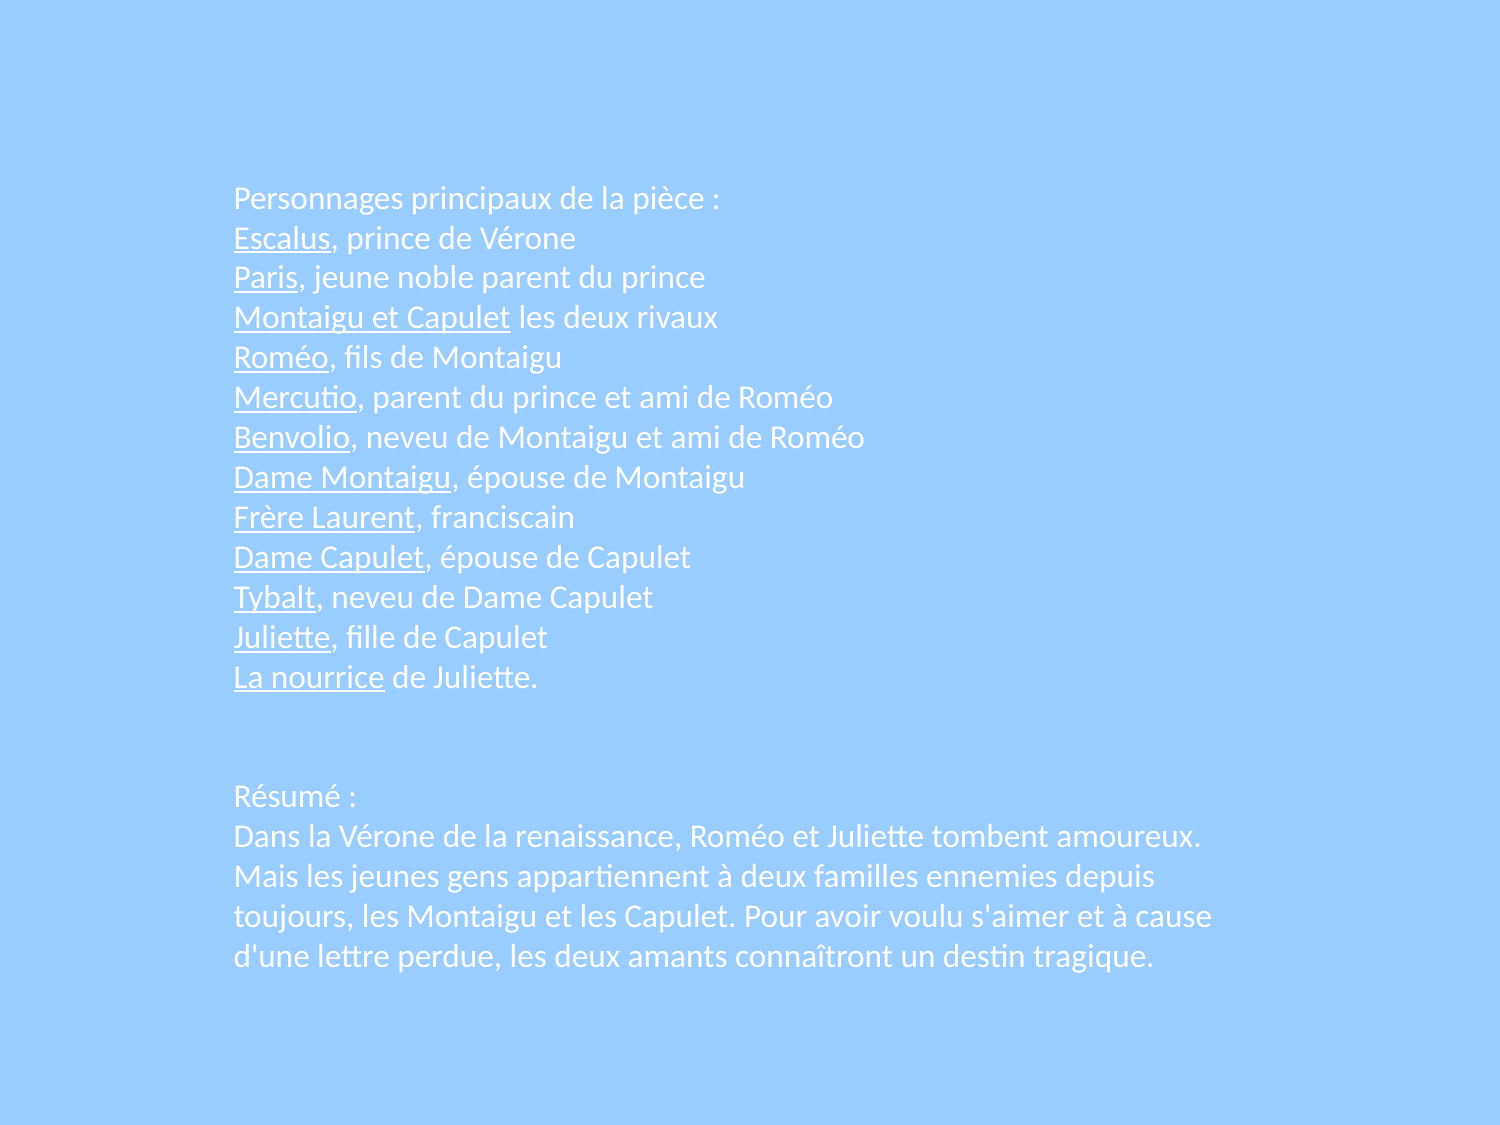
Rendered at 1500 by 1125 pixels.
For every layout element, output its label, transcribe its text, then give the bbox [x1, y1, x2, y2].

text_box Personnages principaux de la pièce : Escalus, prince de Vérone Paris, jeune noble parent du prince Montaigu et Capulet les deux rivaux Roméo, fils de Montaigu Mercutio, parent du prince et ami de Roméo Benvolio, neveu de Montaigu et ami de Roméo Dame Montaigu, épouse de Montaigu Frère Laurent, franciscain Dame Capulet, épouse de Capulet Tybalt, neveu de Dame Capulet Juliette, fille de Capulet La nourrice de Juliette. Résumé : Dans la Vérone de la renaissance, Roméo et Juliette tombent amoureux. Mais les jeunes gens appartiennent à deux familles ennemies depuis toujours, les Montaigu et les Capulet. Pour avoir voulu s'aimer et à cause d'une lettre perdue, les deux amants connaîtront un destin tragique. [218, 160, 1276, 982]
